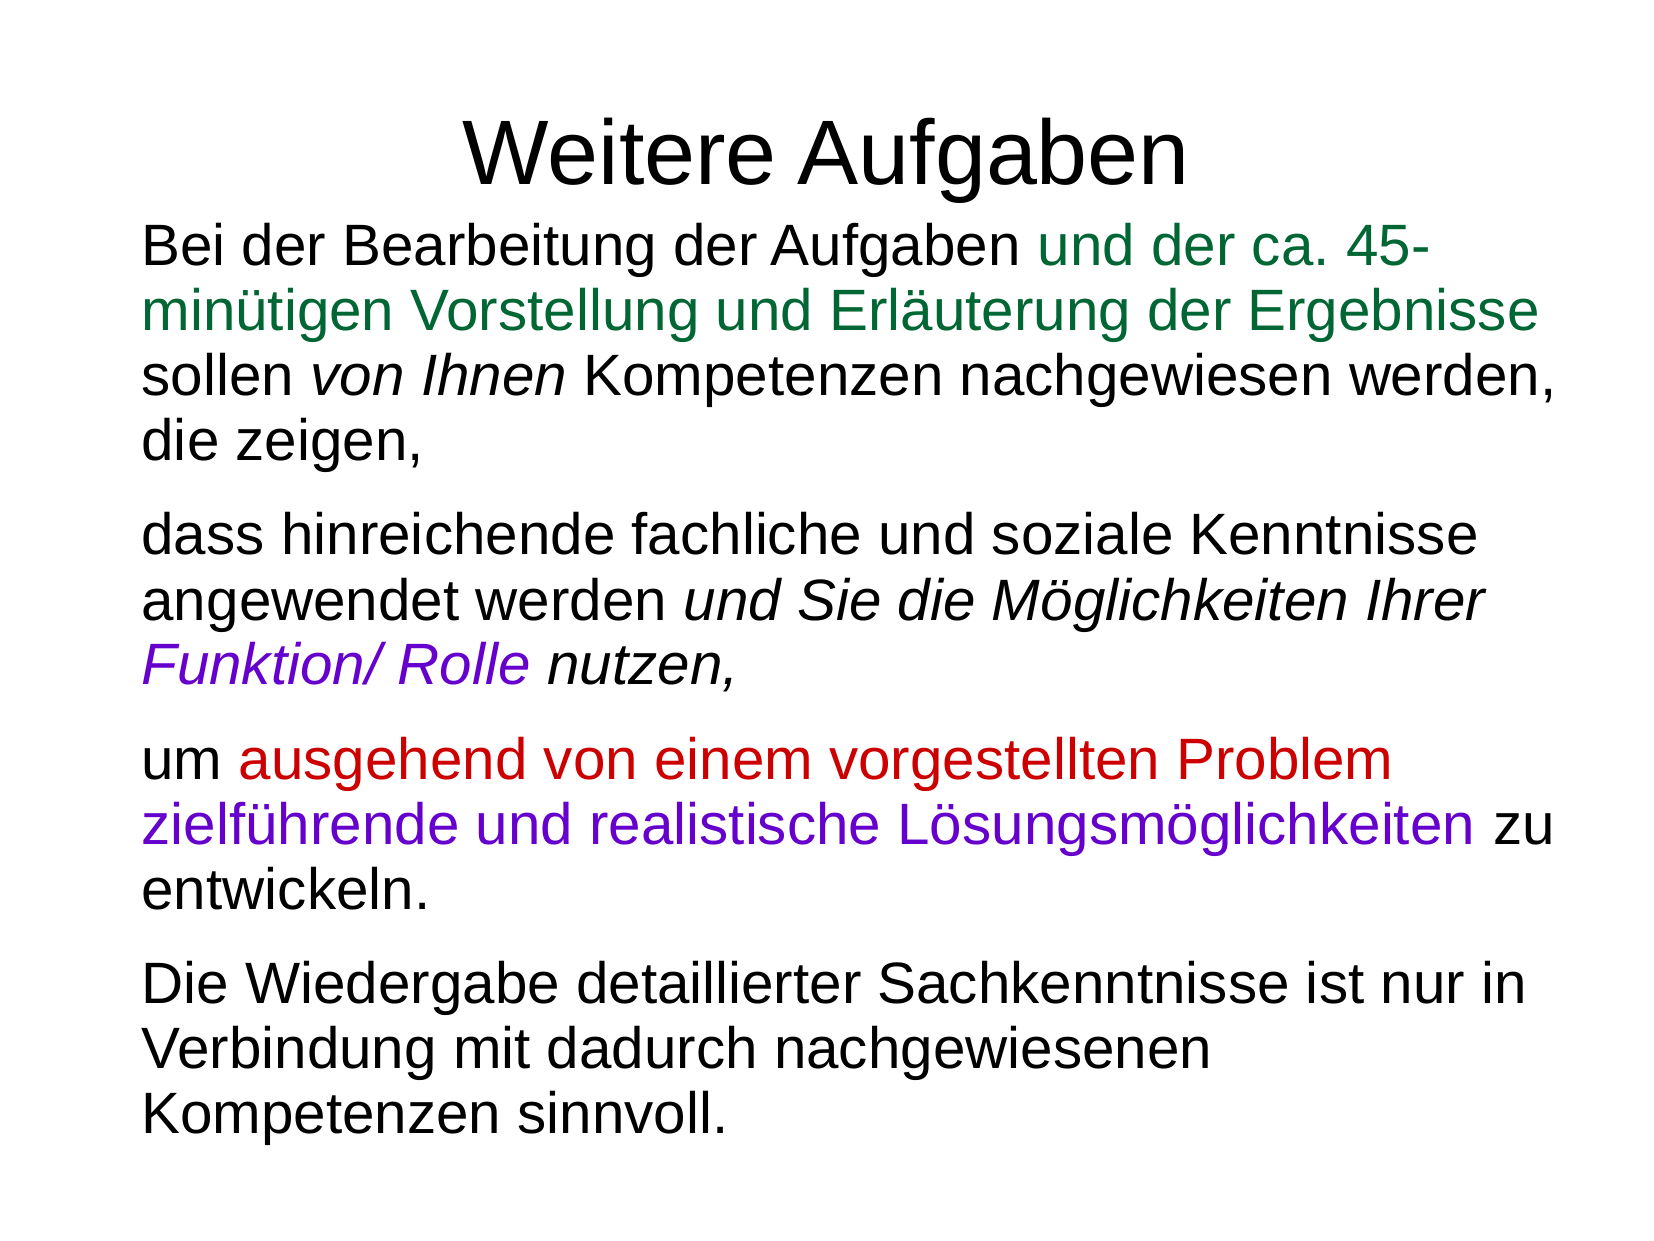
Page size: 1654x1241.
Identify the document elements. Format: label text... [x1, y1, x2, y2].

list Bei der Bearbeitung der Aufgaben und der ca. 45-minütigen Vorstellung und Erläuterung der Ergebnisse sollen von Ihnen Kompetenzen nachgewiesen werden, die zeigen, dass hinreichende fachliche und soziale Kenntnisse angewendet werden und Sie die Möglichkeiten Ihrer Funktion/ Rolle nutzen, um ausgehend von einem vorgestellten Problem zielführende und realistische Lösungsmöglichkeiten zu entwickeln. Die Wiedergabe detaillierter Sachkenntnisse ist nur in Verbindung mit dadurch nachgewiesenen Kompetenzen sinnvoll. [70, 212, 1559, 1147]
title Weitere Aufgaben [82, 49, 1571, 257]
